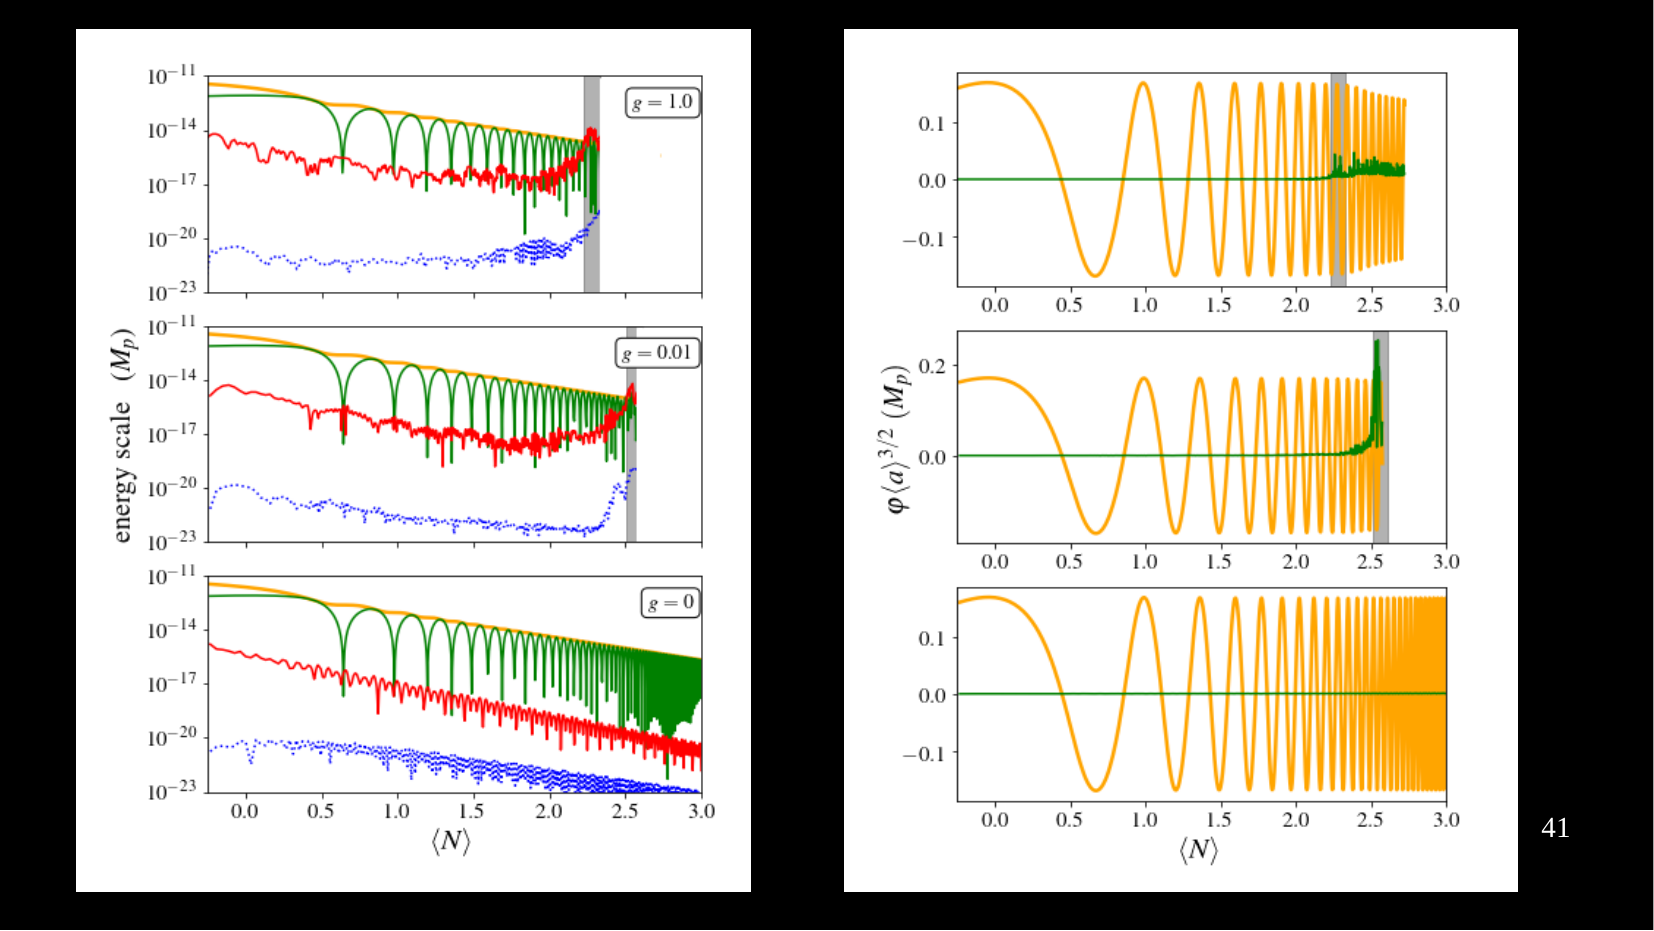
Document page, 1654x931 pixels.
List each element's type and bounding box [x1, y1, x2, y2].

picture [102, 60, 725, 865]
text_box [844, 29, 1518, 892]
picture [868, 64, 1471, 875]
text_box [76, 29, 751, 892]
